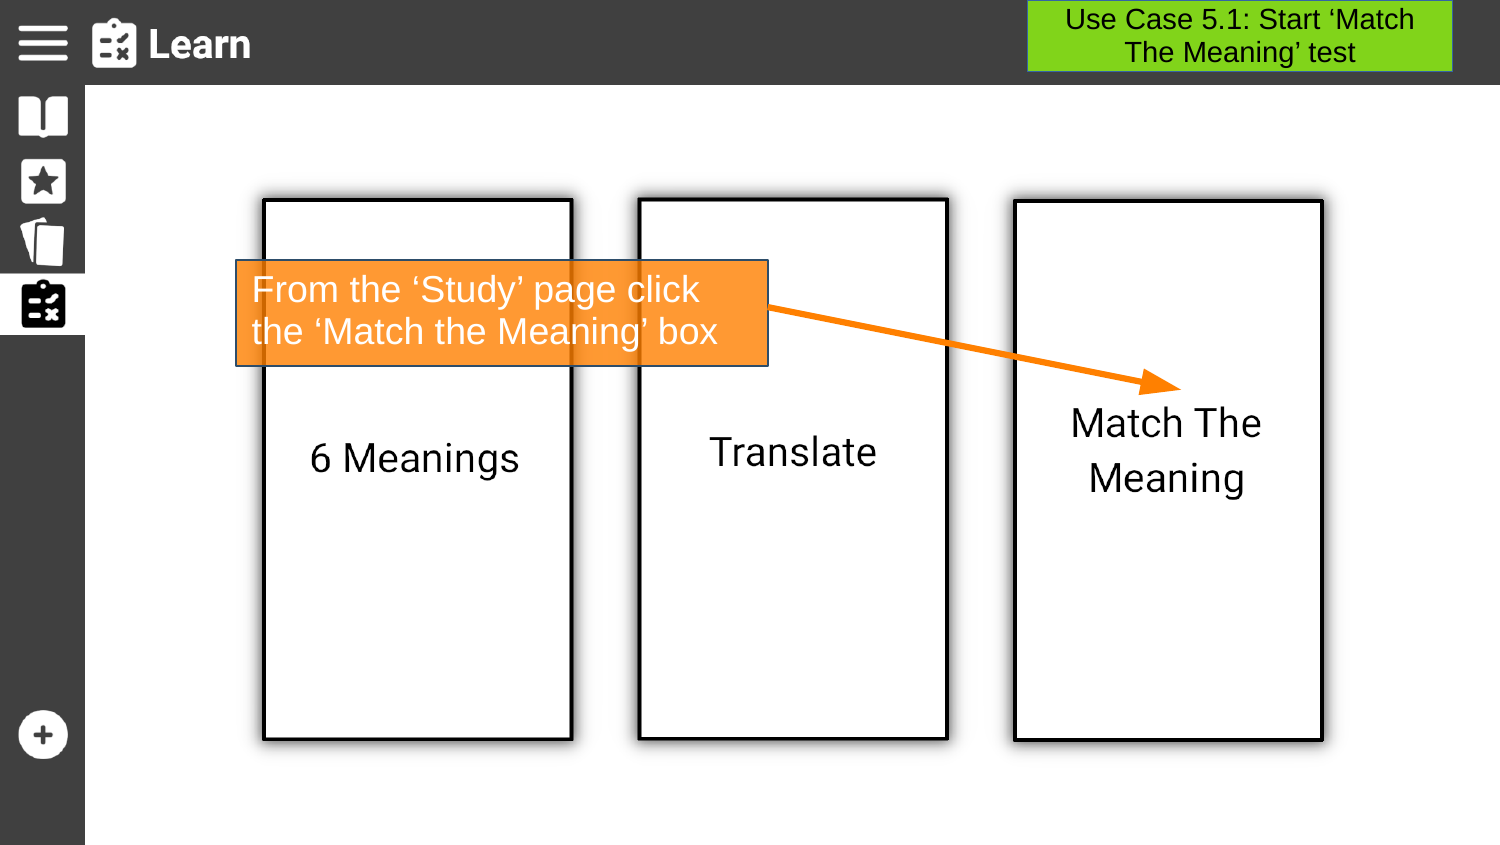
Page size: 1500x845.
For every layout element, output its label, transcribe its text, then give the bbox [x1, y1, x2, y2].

text_box Use Case 5.1: Start ‘Match The Meaning’ test [1027, 0, 1453, 72]
text_box From the ‘Study’ page click the ‘Match the Meaning’ box [235, 259, 768, 367]
picture [0, 0, 1500, 845]
